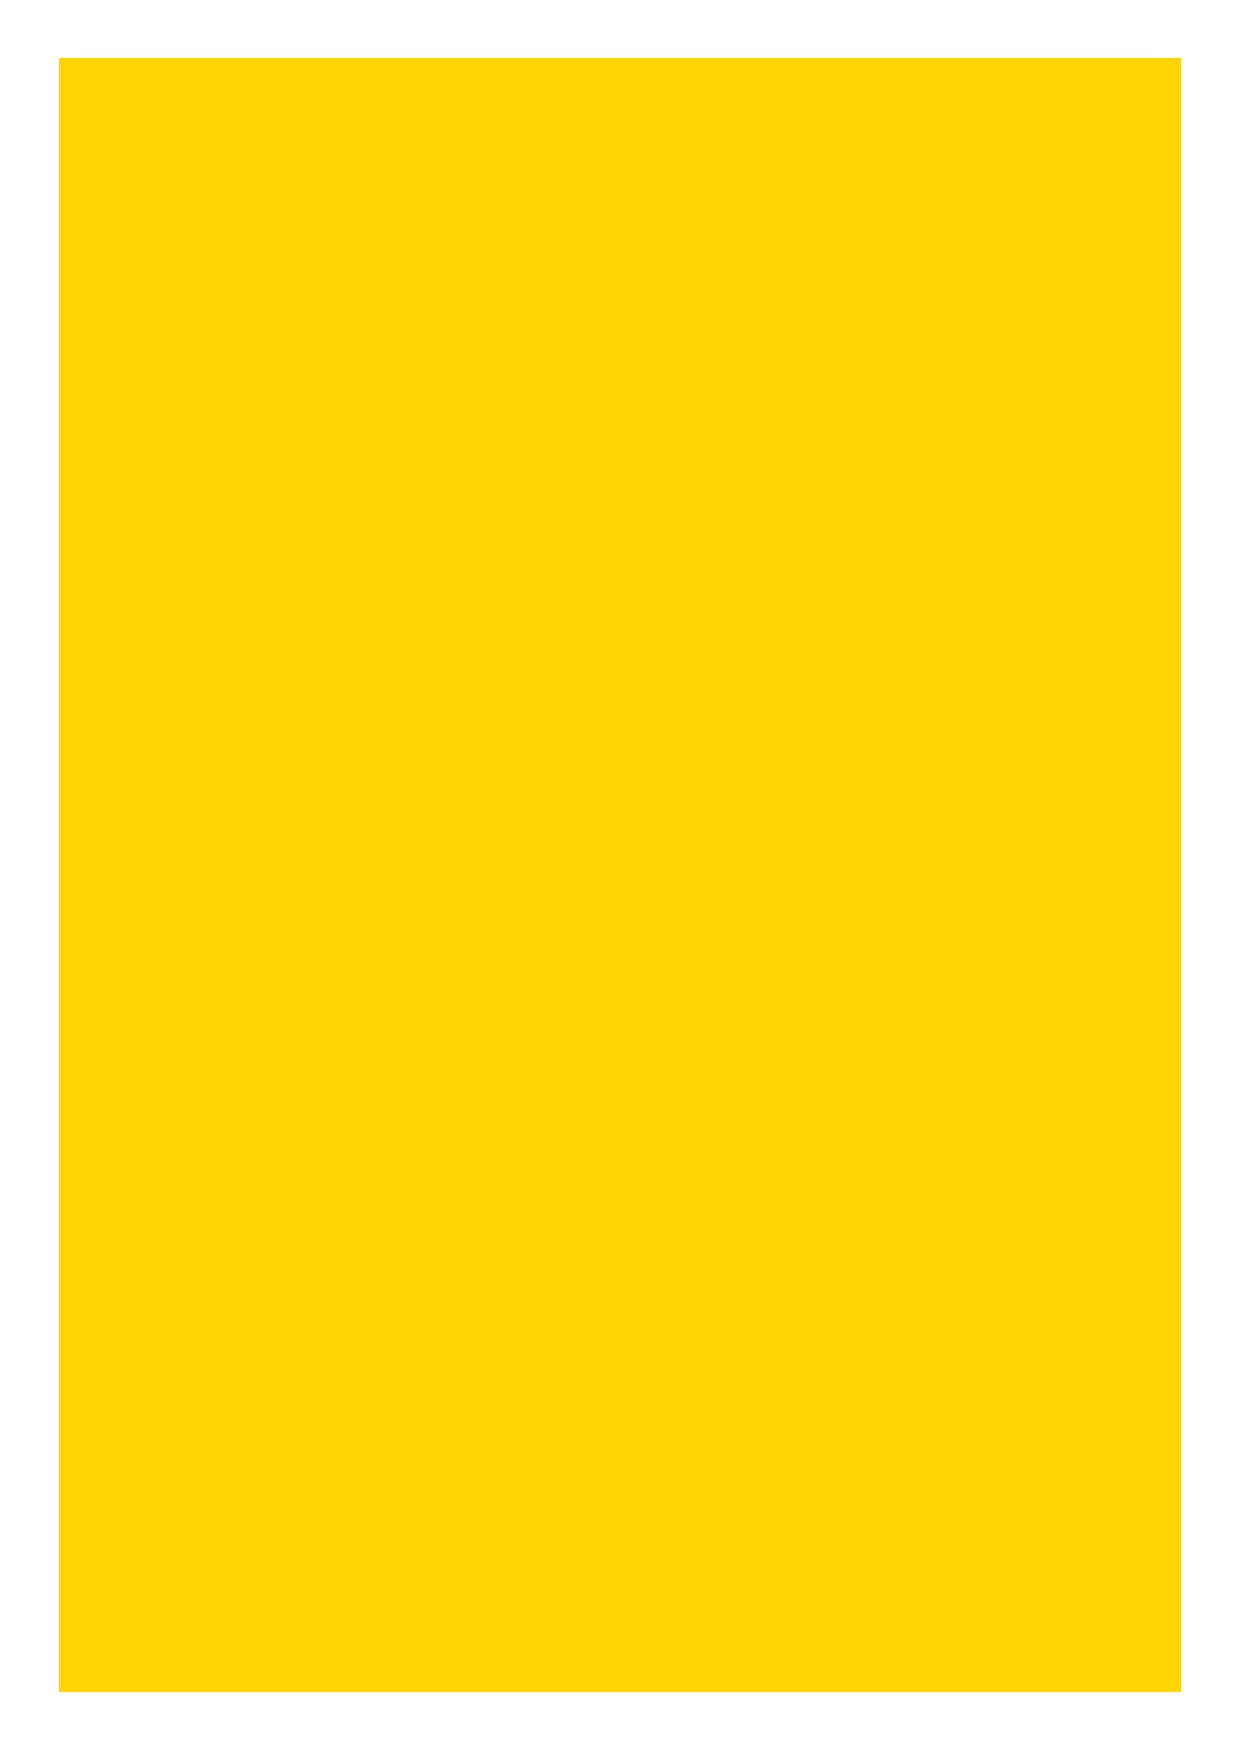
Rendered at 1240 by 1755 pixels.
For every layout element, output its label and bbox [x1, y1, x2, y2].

text_box [58, 57, 1182, 1693]
